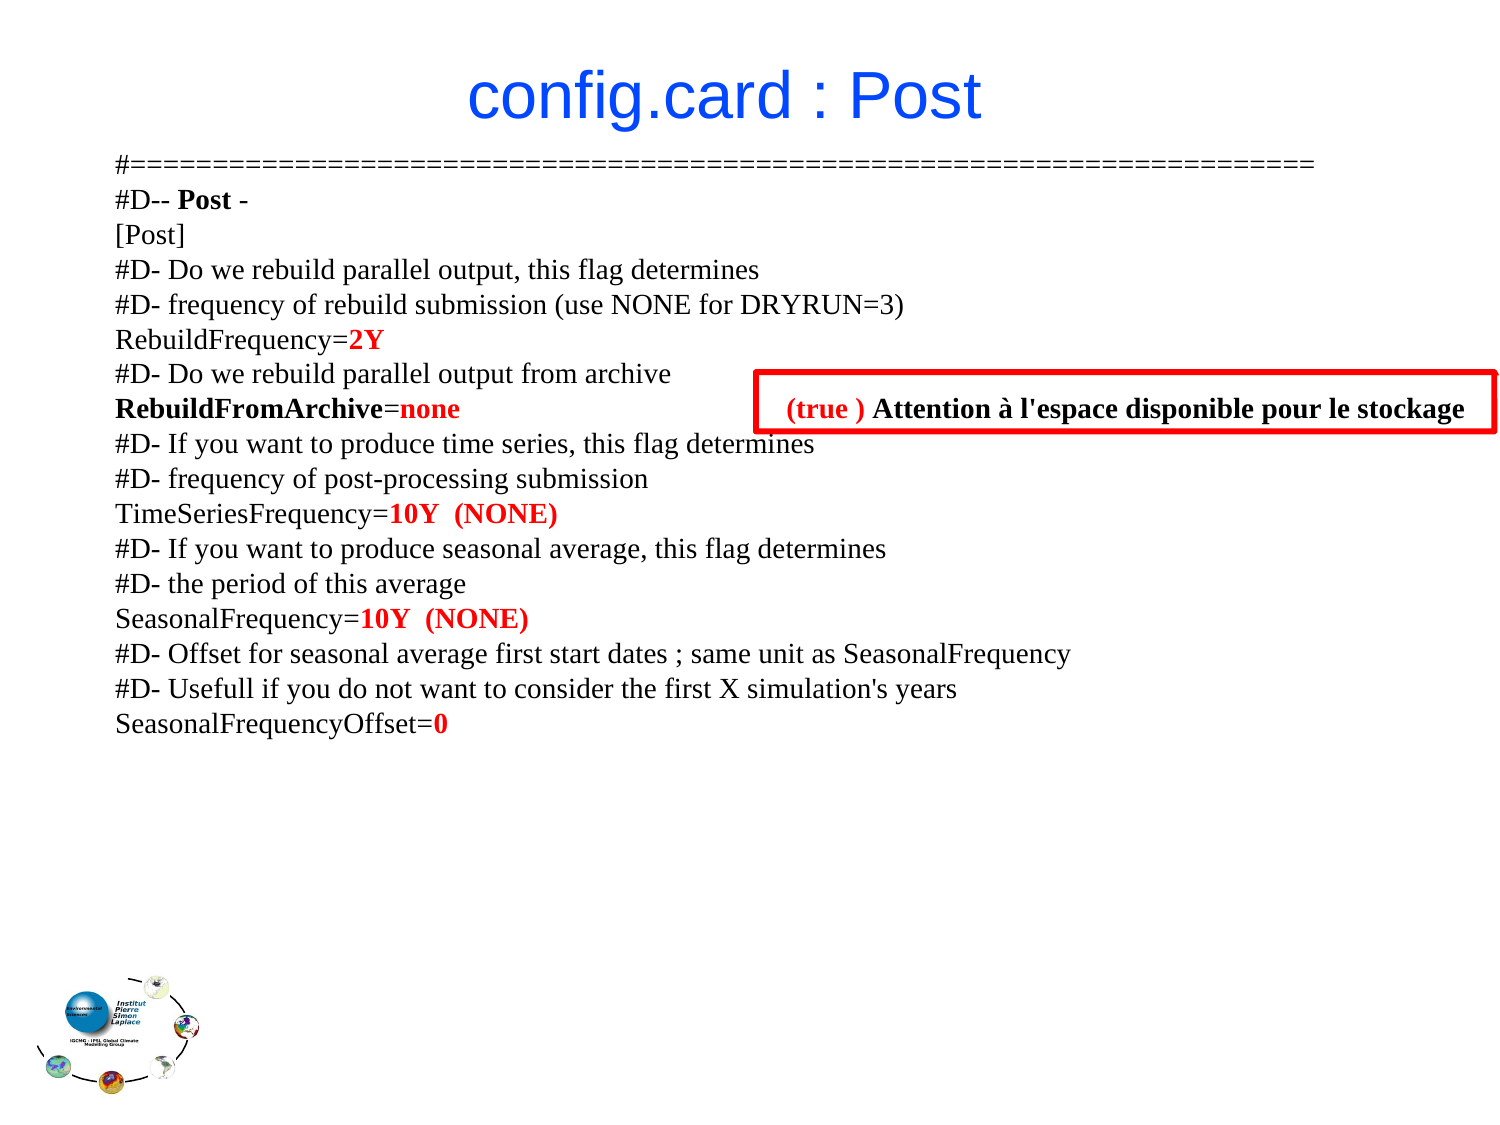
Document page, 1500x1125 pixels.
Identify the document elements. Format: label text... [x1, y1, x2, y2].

text_box #======================================================================== #D-- Post - [Post] #D- Do we rebuild parallel output, this flag determines #D- frequency of rebuild submission (use NONE for DRYRUN=3) RebuildFrequency=2Y #D- Do we rebuild parallel output from archive RebuildFromArchive=none (true ) Attention à l'espace disponible pour le stockage #D- If you want to produce time series, this flag determines #D- frequency of post-processing submission TimeSeriesFrequency=10Y (NONE) #D- If you want to produce seasonal average, this flag determines #D- the period of this average SeasonalFrequency=10Y (NONE) #D- Offset for seasonal average first start dates ; same unit as SeasonalFrequency #D- Usefull if you do not want to consider the first X simulation's years SeasonalFrequencyOffset=0 [100, 137, 1500, 1100]
picture [44, 1054, 72, 1079]
text_box #======================================================================== #D-- Post - [Post] #D- Do we rebuild parallel output, this flag determines #D- frequency of rebuild submission (use NONE for DRYRUN=3) RebuildFrequency=2Y #D- Do we rebuild parallel output from archive RebuildFromArchive=none (true ) Attention à l'espace disponible pour le stockage #D- If you want to produce time series, this flag determines #D- frequency of post-processing submission TimeSeriesFrequency=10Y (NONE) #D- If you want to produce seasonal average, this flag determines #D- the period of this average SeasonalFrequency=10Y (NONE) #D- Offset for seasonal average first start dates ; same unit as SeasonalFrequency #D- Usefull if you do not want to consider the first X simulation's years SeasonalFrequencyOffset=0 [759, 376, 1491, 428]
picture [65, 1014, 100, 1048]
picture [65, 990, 100, 1017]
text_box config.card : Post [162, 50, 1288, 175]
